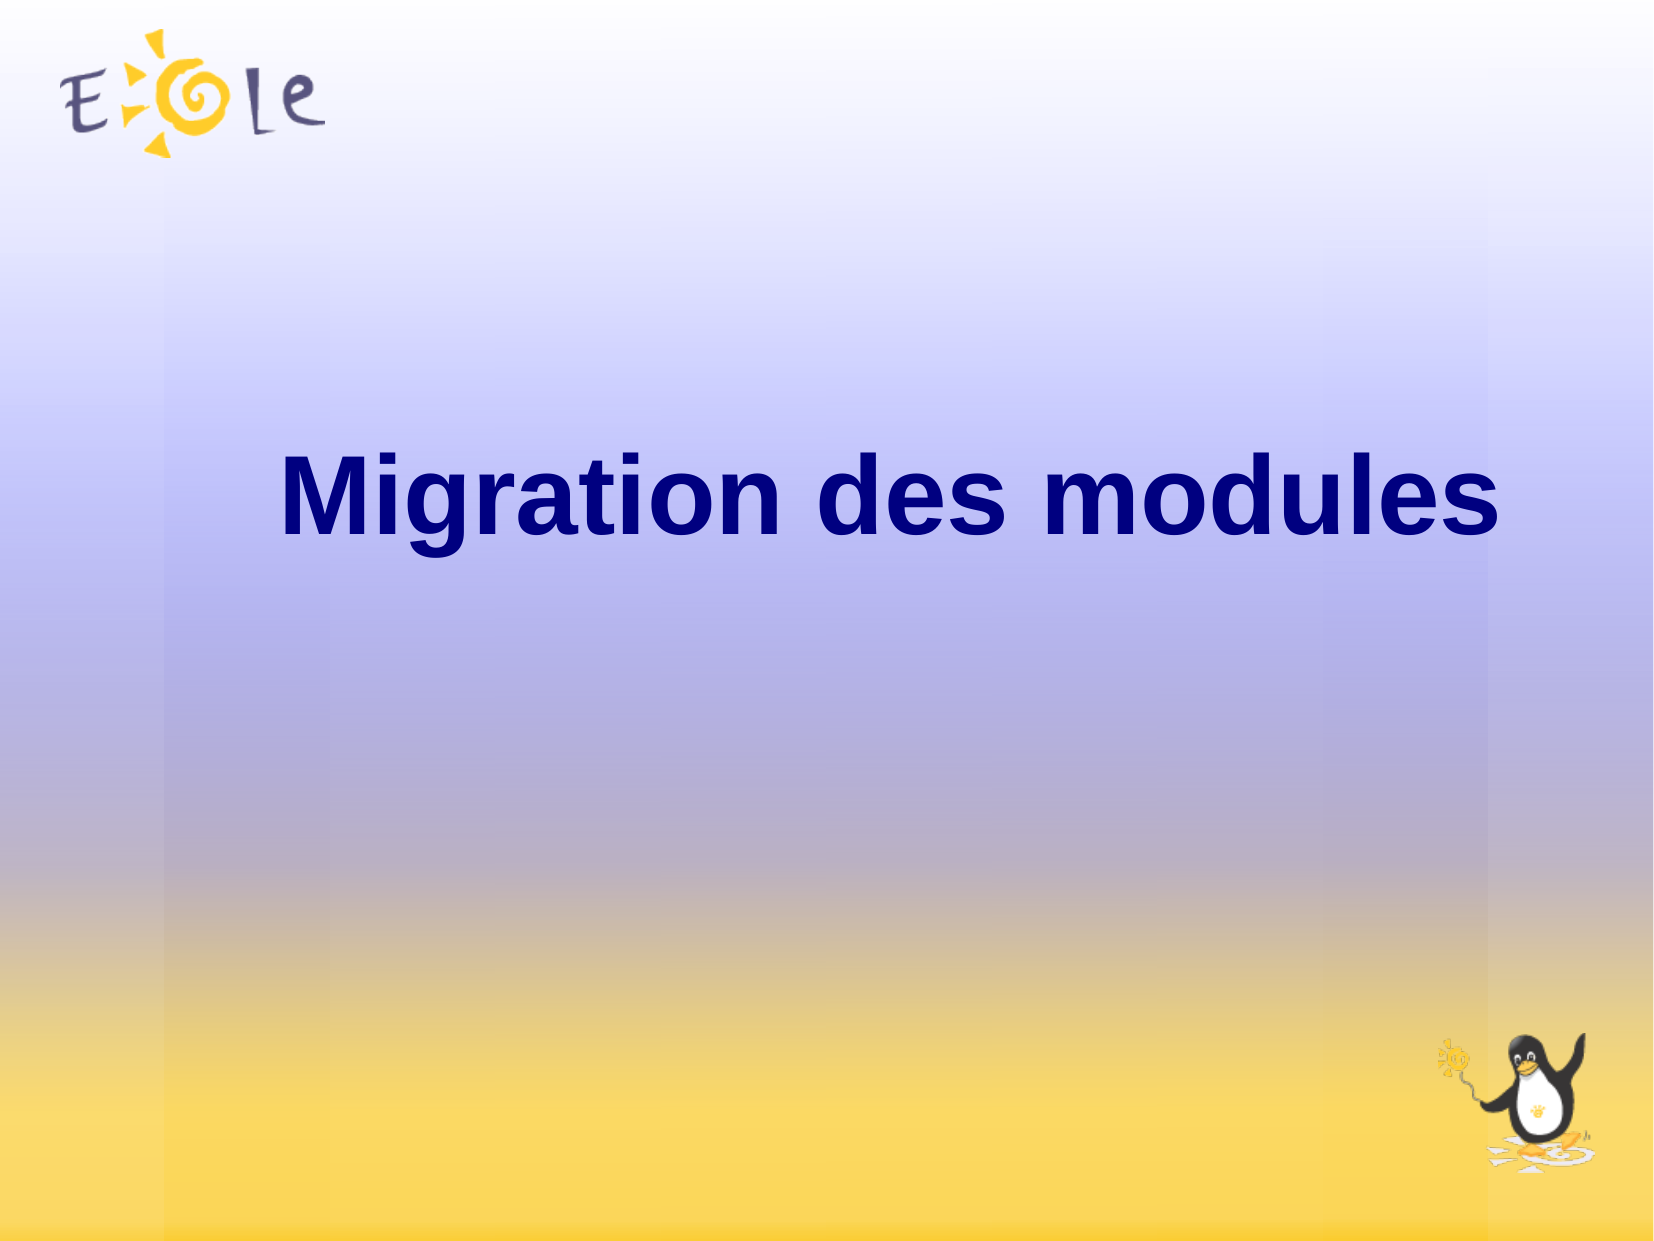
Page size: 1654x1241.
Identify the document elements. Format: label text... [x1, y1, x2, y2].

text_box Migration des modules [263, 425, 1519, 679]
picture [0, 0, 1654, 1241]
